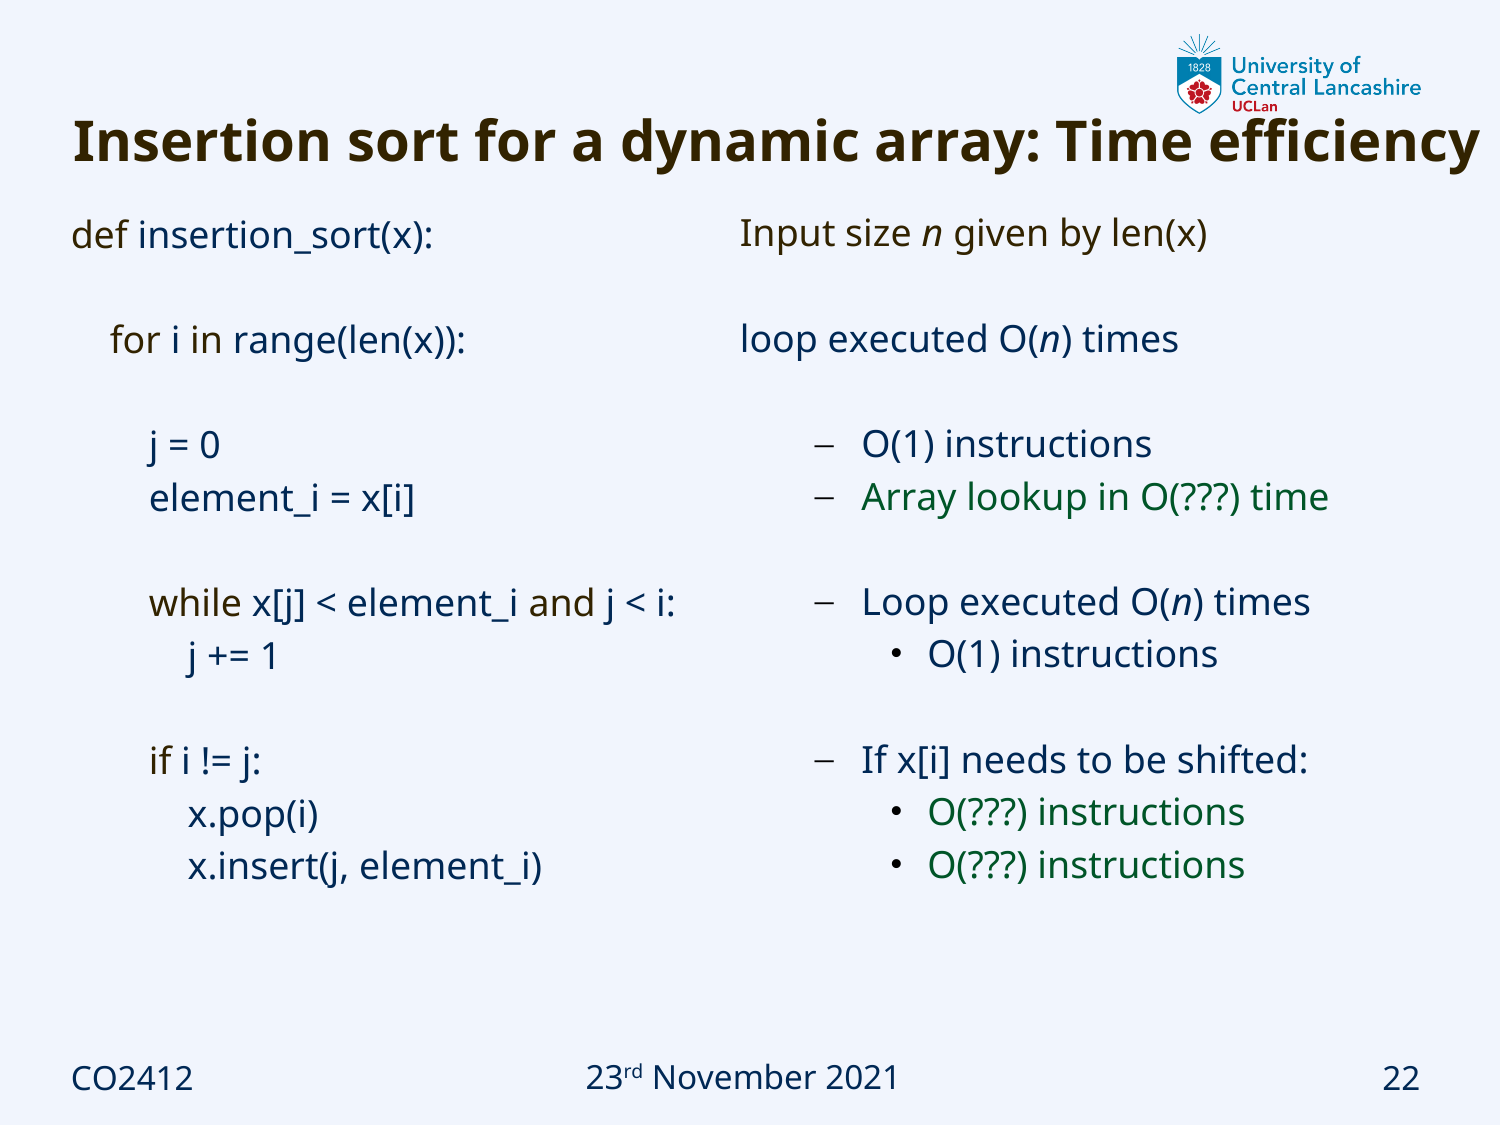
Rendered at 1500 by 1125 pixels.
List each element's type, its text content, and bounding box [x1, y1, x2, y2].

text_box Input size n given by len(x) loop executed O(n) times O(1) instructions Array lookup in O(???) time Loop executed O(n) times O(1) instructions If x[i] needs to be shifted: O(???) instructions O(???) instructions [724, 194, 1429, 1009]
picture [1177, 34, 1421, 54]
title Insertion sort for a dynamic array: Time efficiency [58, 54, 1500, 224]
text_box def insertion_sort(x): for i in range(len(x)): j = 0 element_i = x[i] while x[j] < element_i and j < i: j += 1 if i != j: x.pop(i) x.insert(j, element_i) [55, 195, 713, 895]
